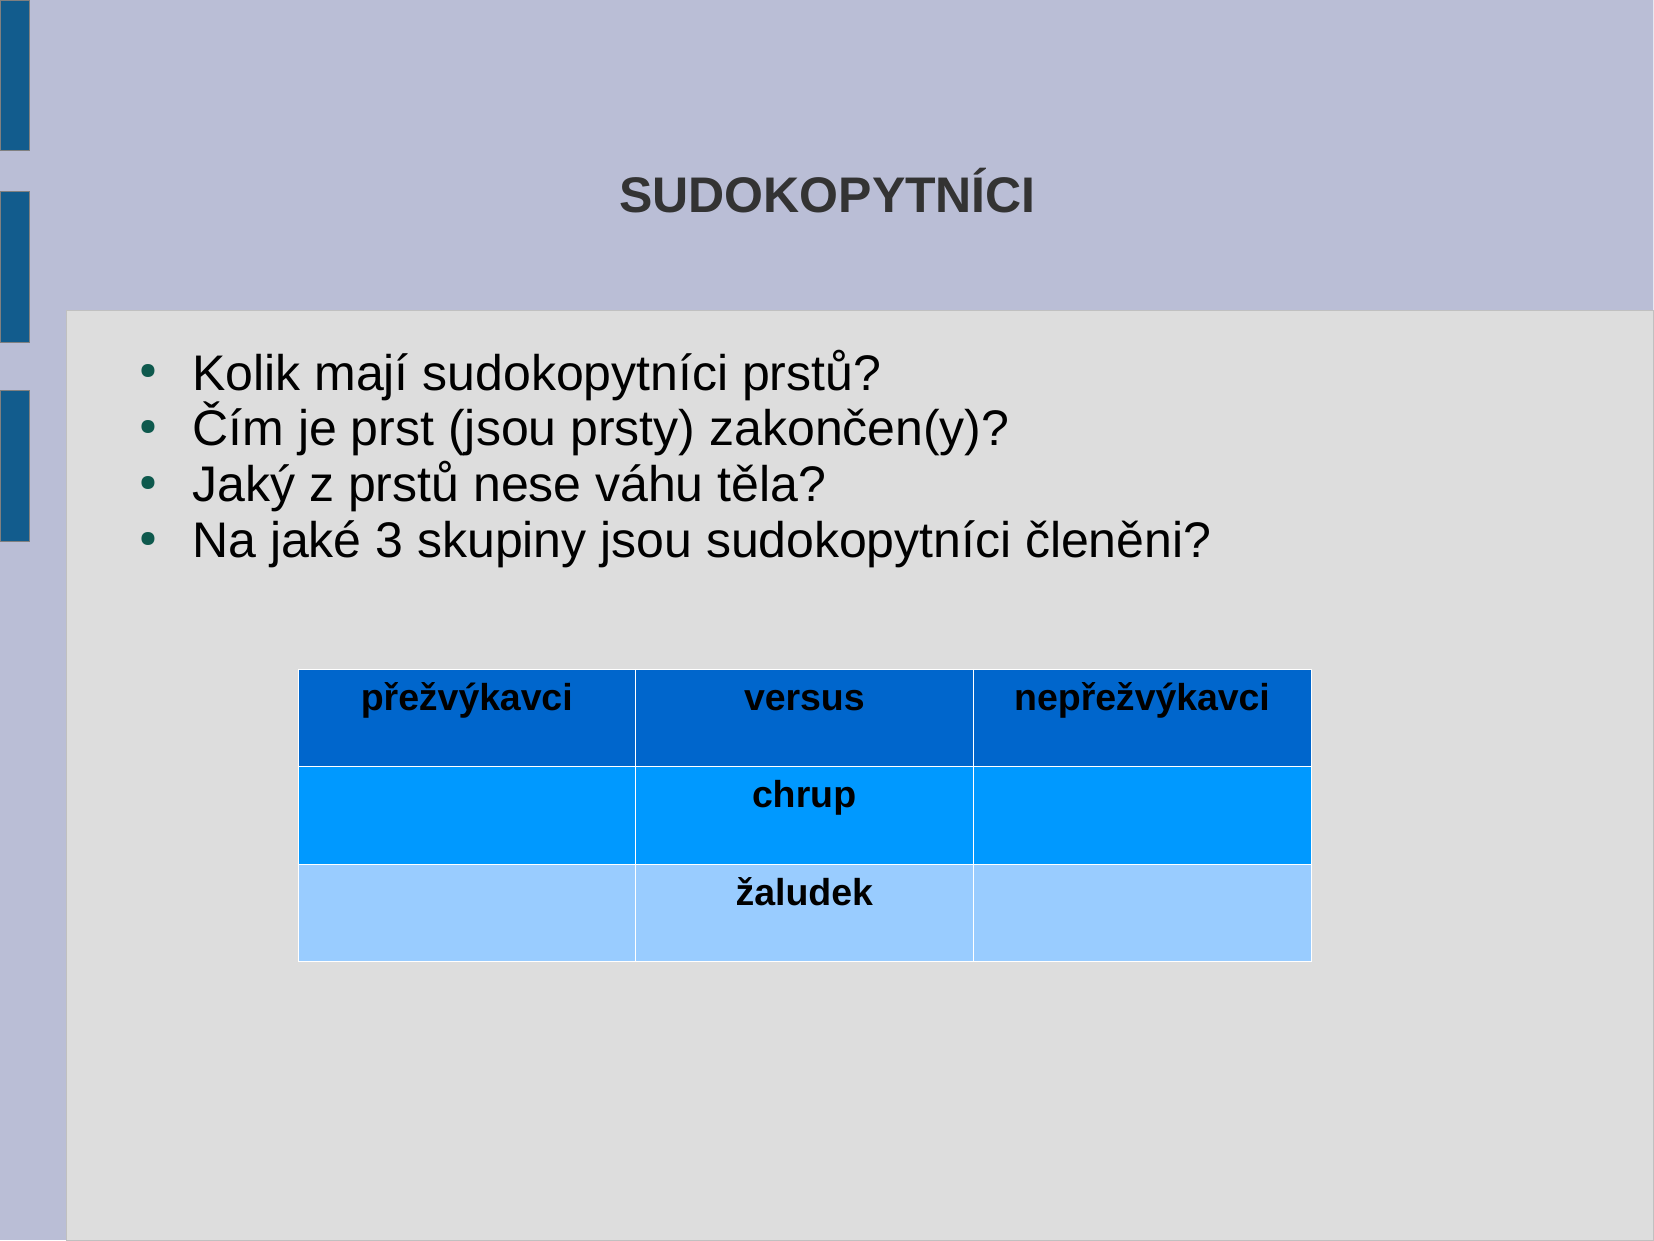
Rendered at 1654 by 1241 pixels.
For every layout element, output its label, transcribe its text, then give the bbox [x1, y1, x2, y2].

list Kolik mají sudokopytníci prstů? Čím je prst (jsou prsty) zakončen(y)? Jaký z prstů nese váhu těla? Na jaké 3 skupiny jsou sudokopytníci členěni? [121, 344, 1534, 1127]
table_cell [299, 865, 635, 961]
table_header versus [636, 670, 973, 766]
table_cell žaludek [636, 865, 973, 961]
table_cell [299, 767, 635, 864]
table_cell chrup [636, 767, 973, 864]
title SUDOKOPYTNÍCI [121, 91, 1534, 299]
table_header přežvýkavci [299, 670, 635, 766]
table_cell [974, 865, 1311, 961]
table_header nepřežvýkavci [974, 670, 1311, 766]
table_cell [974, 767, 1311, 864]
